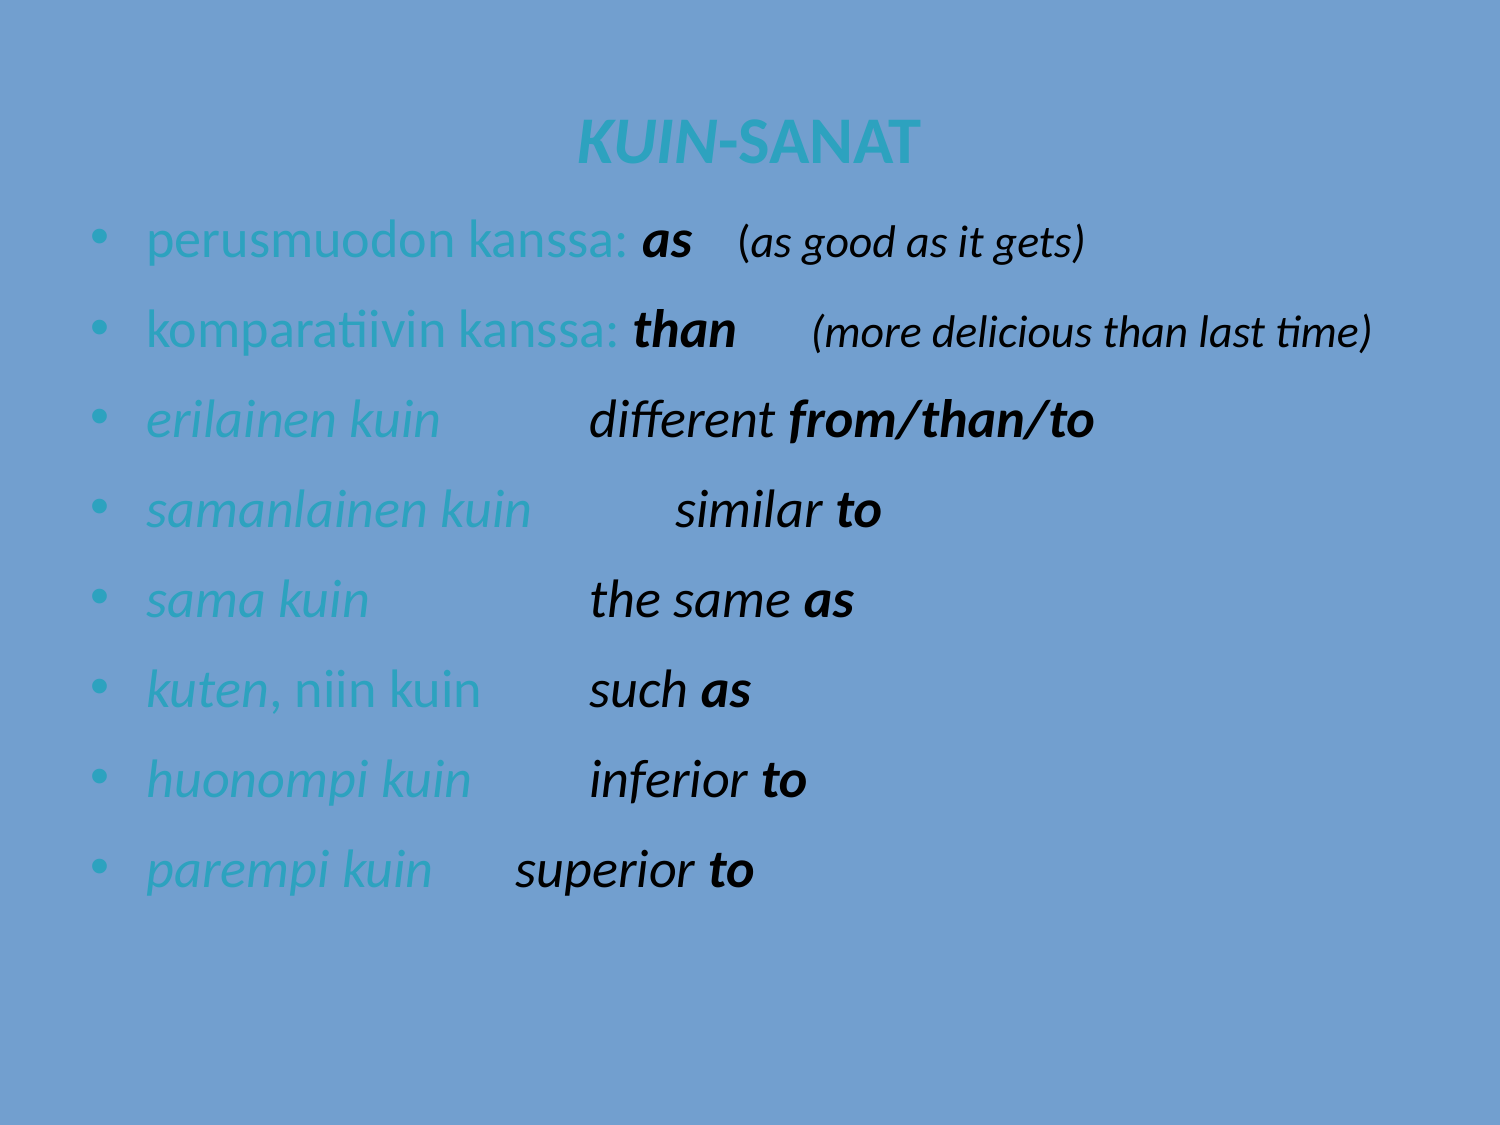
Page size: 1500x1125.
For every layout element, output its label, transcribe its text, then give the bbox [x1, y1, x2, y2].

list perusmuodon kanssa: as (as good as it gets) komparatiivin kanssa: than (more delicious than last time) erilainen kuin different from/than/to samanlainen kuin similar to sama kuin the same as kuten, niin kuin such as huonompi kuin inferior to parempi kuin superior to [75, 196, 1425, 988]
title KUIN-SANAT [75, 78, 1425, 196]
